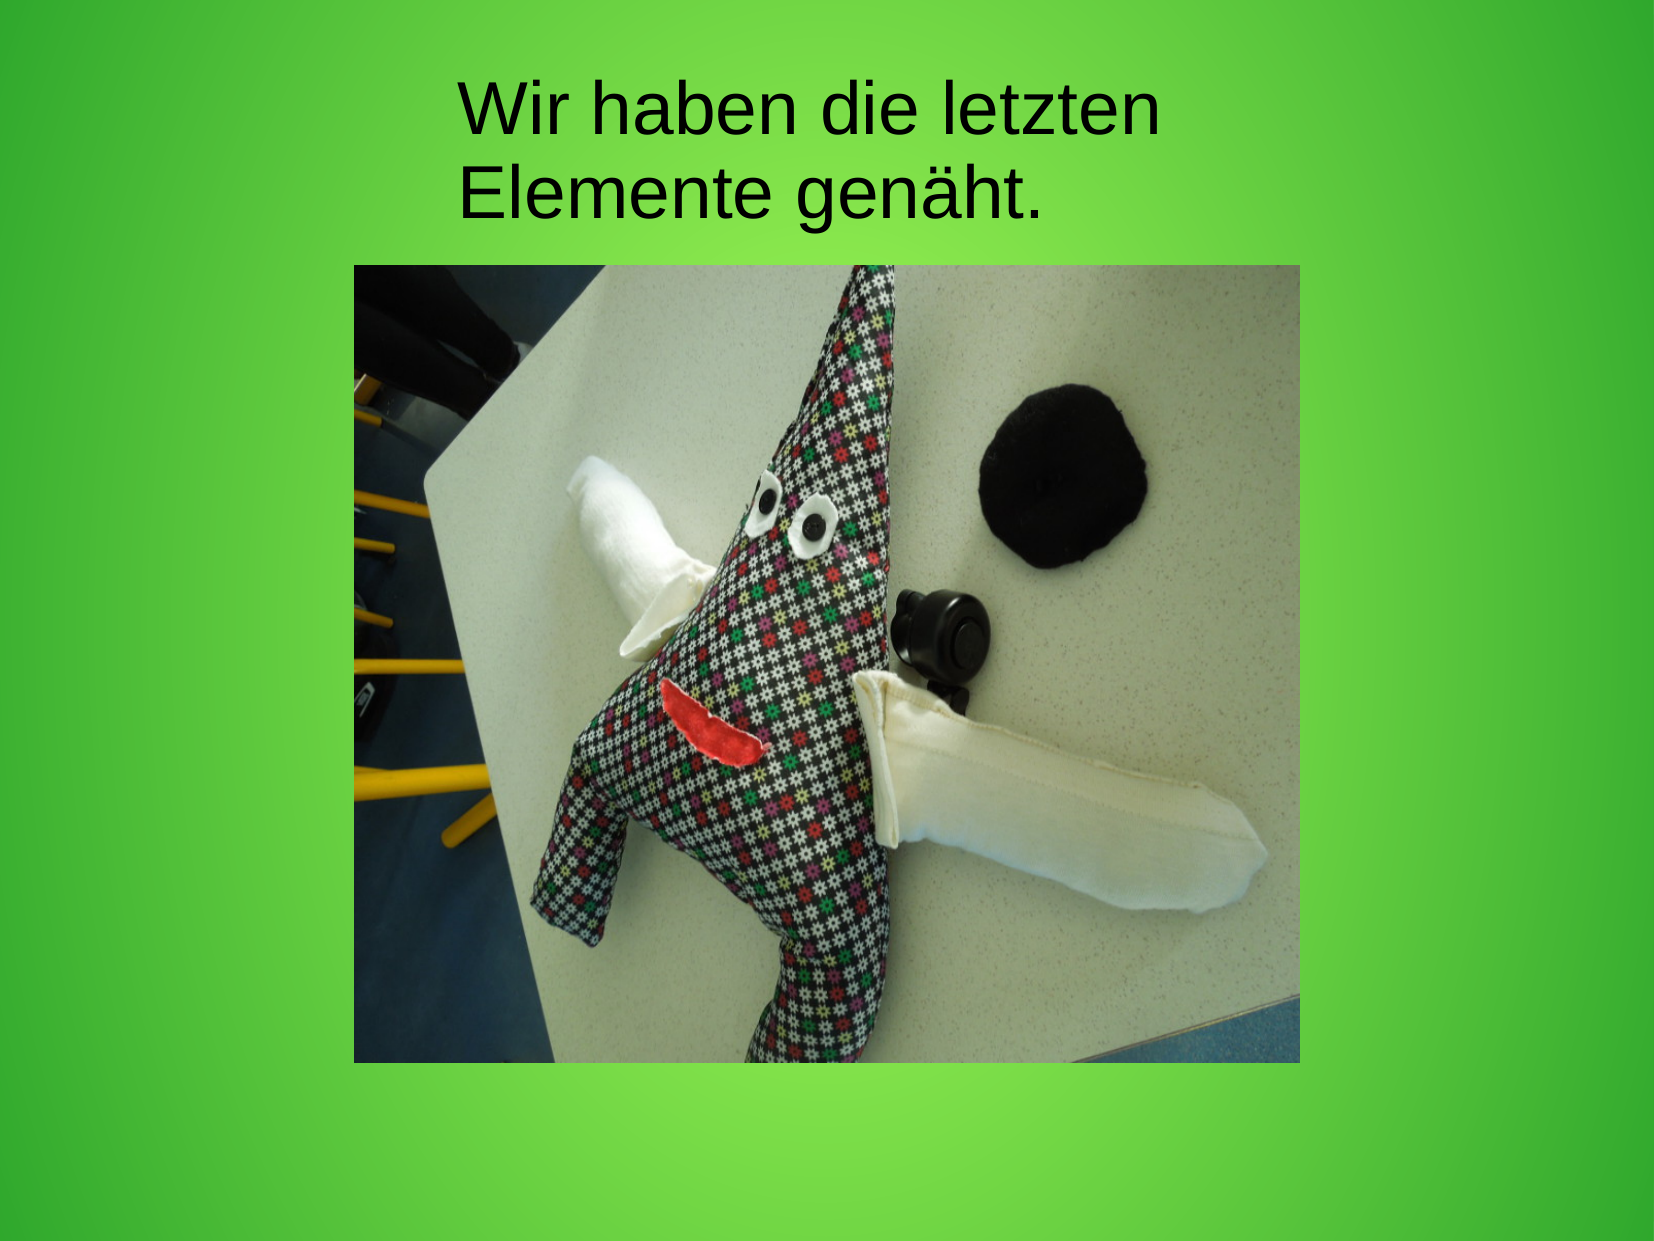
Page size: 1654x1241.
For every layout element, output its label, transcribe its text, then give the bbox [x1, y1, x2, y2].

picture [354, 265, 1300, 1063]
text_box Wir haben die letzten Elemente genäht. [442, 59, 1418, 242]
